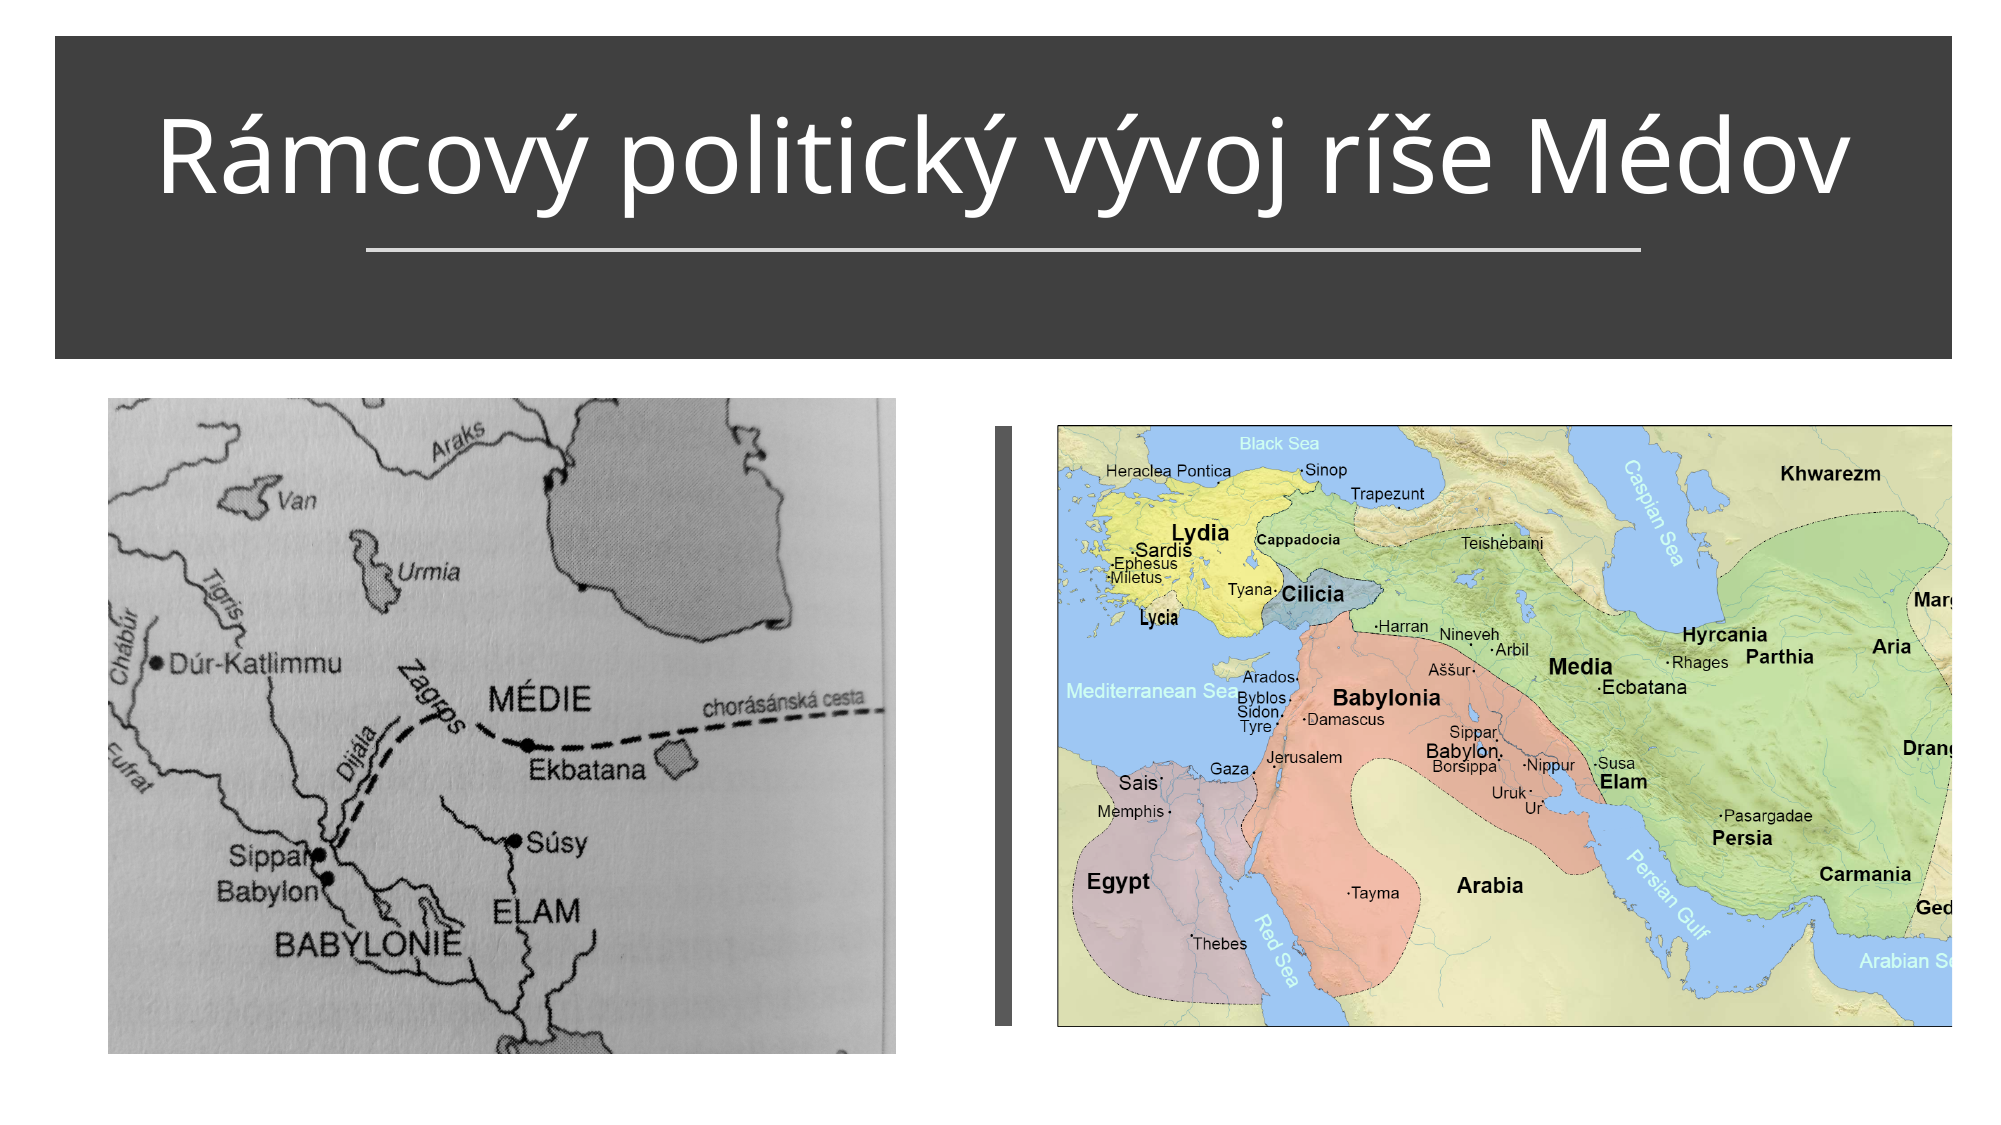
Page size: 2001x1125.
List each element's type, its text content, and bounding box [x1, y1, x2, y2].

text_box [65, 46, 1942, 349]
picture [108, 398, 896, 1054]
picture [1057, 425, 1953, 1027]
title Rámcový politický vývoj ríše Médov [89, 71, 1918, 224]
